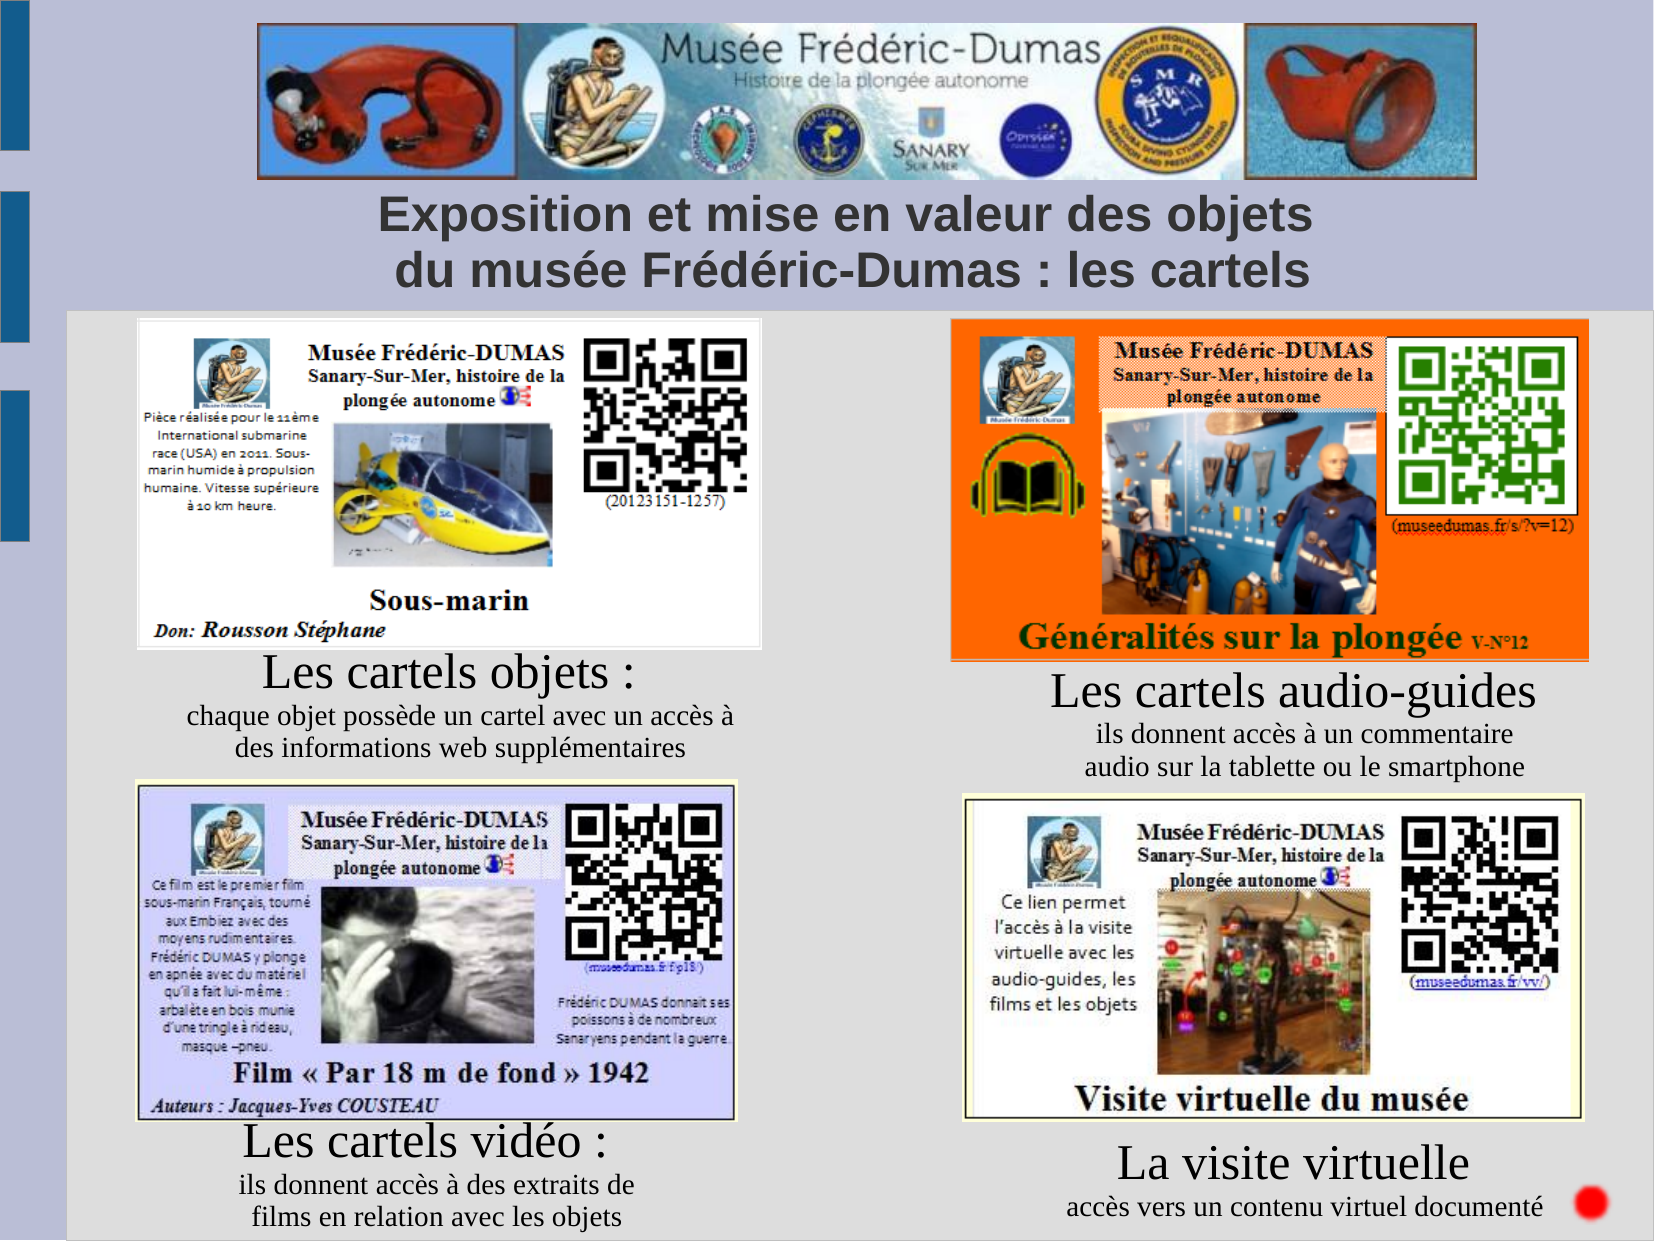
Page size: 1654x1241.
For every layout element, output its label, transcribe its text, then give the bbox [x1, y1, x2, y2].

picture [950, 318, 1589, 662]
picture [135, 779, 738, 1123]
picture [962, 793, 1585, 1122]
text_box Les cartels vidéo : ils donnent accès à des extraits de films en relation avec les objets [171, 1112, 668, 1235]
text_box Les cartels audio-guides ils donnent accès à un commentaire audio sur la tablette ou le smartphone [1027, 662, 1548, 784]
picture [257, 23, 1477, 180]
subtitle Les cartels objets : chaque objet possède un cartel avec un accès à des informations web supplémentaires [141, 650, 745, 783]
picture [1569, 1180, 1617, 1225]
picture [137, 318, 762, 650]
text_box La visite virtuelle accès vers un contenu virtuel documenté [1027, 1133, 1548, 1224]
title Exposition et mise en valeur des objets du musée Frédéric-Dumas : les cartels [146, 177, 1560, 308]
